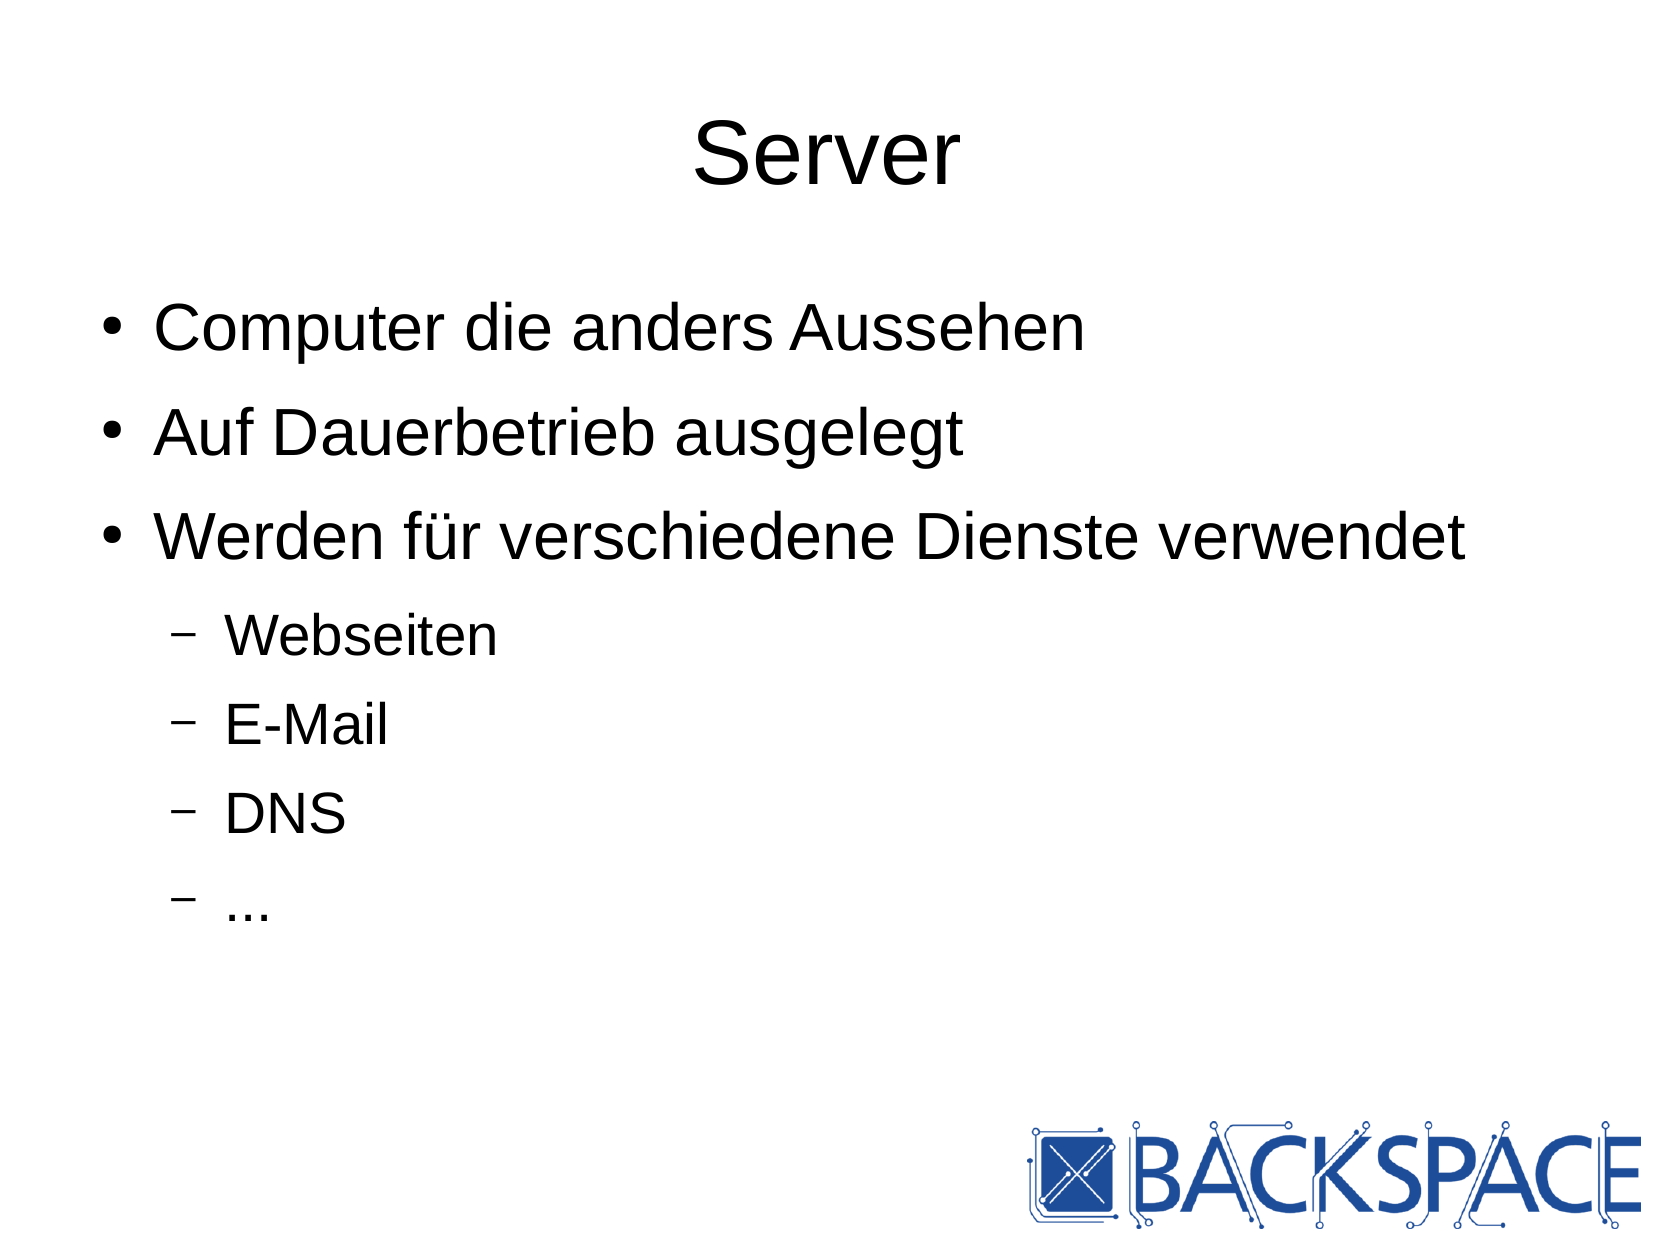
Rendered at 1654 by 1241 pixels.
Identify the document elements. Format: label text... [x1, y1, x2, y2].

list Computer die anders Aussehen Auf Dauerbetrieb ausgelegt Werden für verschiedene Dienste verwendet Webseiten E-Mail DNS ... [82, 290, 1538, 1010]
title Server [82, 49, 1571, 257]
picture [1027, 1121, 1641, 1229]
